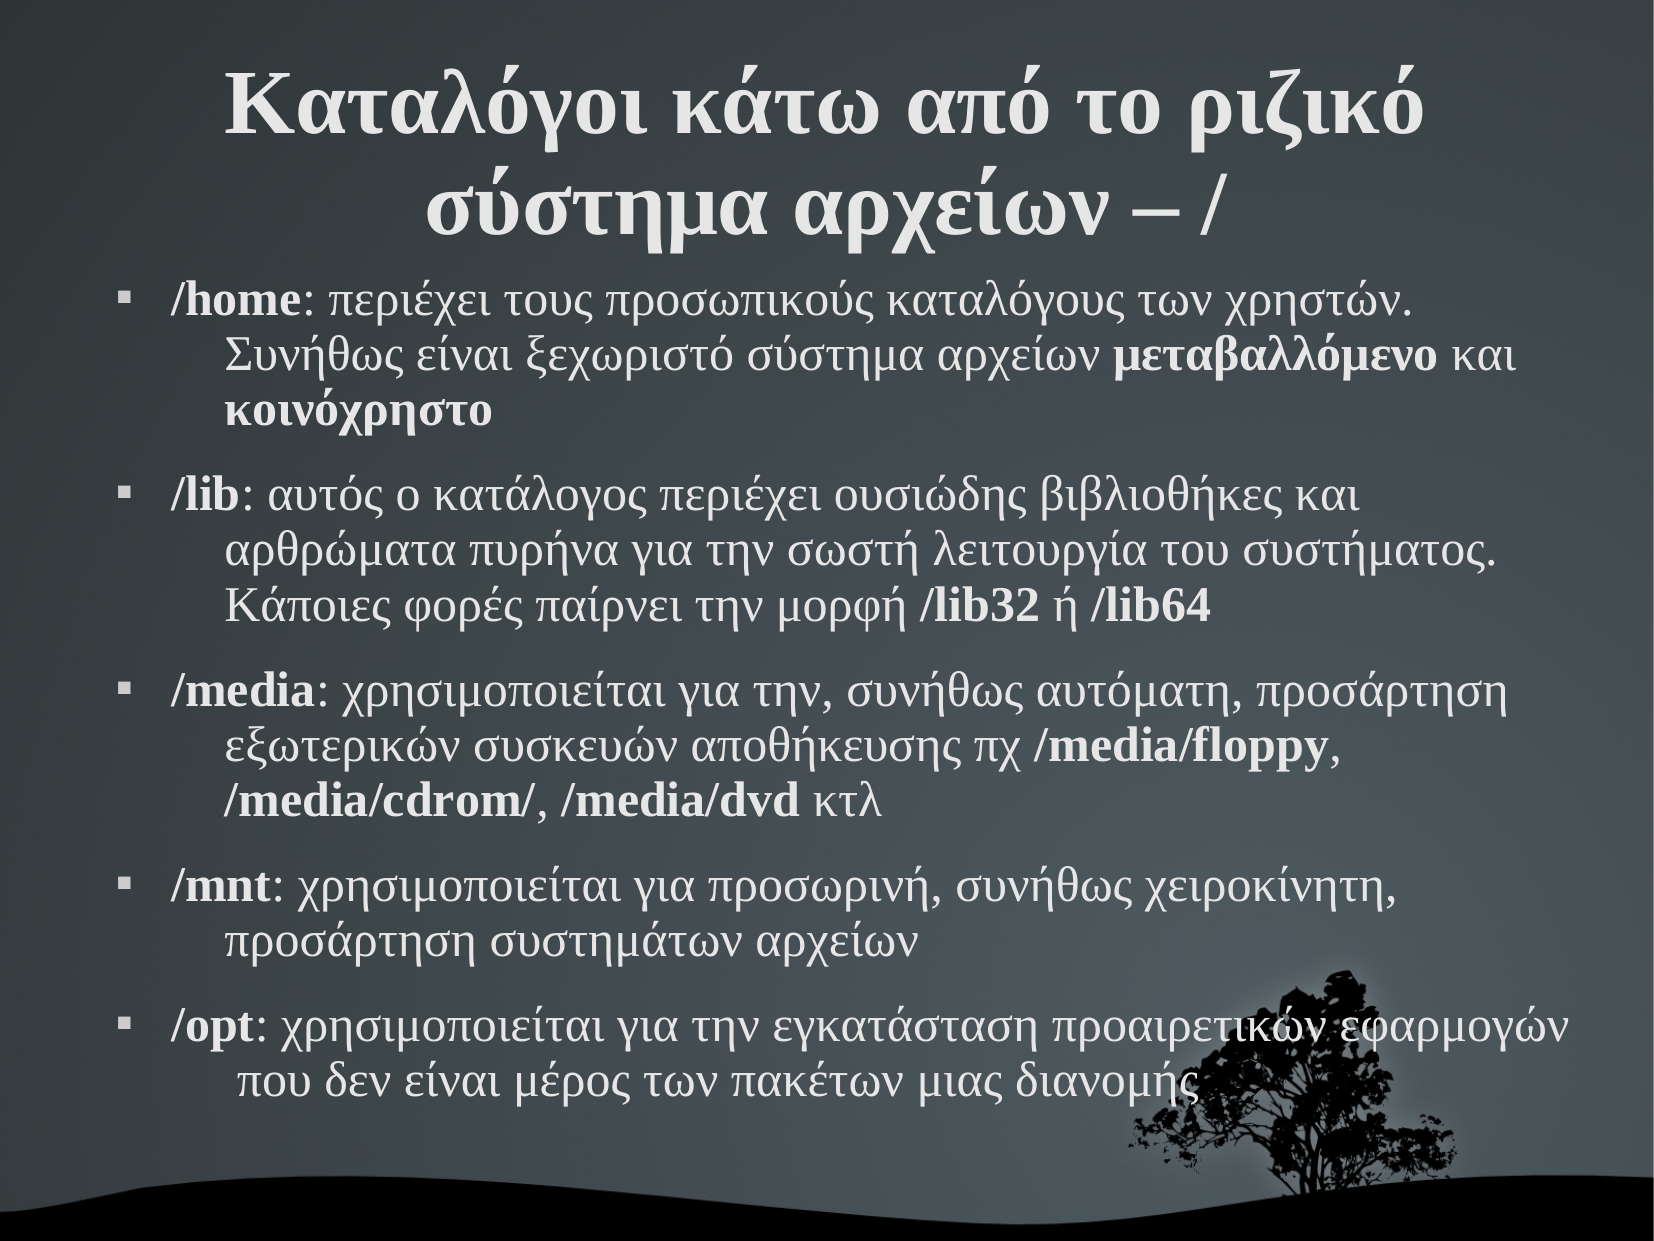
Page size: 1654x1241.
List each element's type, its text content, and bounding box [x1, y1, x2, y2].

list /home: περιέχει τους προσωπικούς καταλόγους των χρηστών. Συνήθως είναι ξεχωριστό σύστημα αρχείων μεταβαλλόμενο και κοινόχρηστο /lib: αυτός ο κατάλογος περιέχει ουσιώδης βιβλιοθήκες και αρθρώματα πυρήνα για την σωστή λειτουργία του συστήματος. Κάποιες φορές παίρνει την μορφή /lib32 ή /lib64 /media: χρησιμοποιείται για την, συνήθως αυτόματη, προσάρτηση εξωτερικών συσκευών αποθήκευσης πχ /media/floppy, /media/cdrom/, /media/dvd κτλ /mnt: χρησιμοποιείται για προσωρινή, συνήθως χειροκίνητη, προσάρτηση συστημάτων αρχείων /opt: χρησιμοποιείται για την εγκατάσταση προαιρετικών εφαρμογών που δεν είναι μέρος των πακέτων μιας διανομής [82, 273, 1571, 1223]
picture [0, 0, 1654, 1241]
title Καταλόγοι κάτω από το ριζικό σύστημα αρχείων – / [82, 33, 1571, 273]
